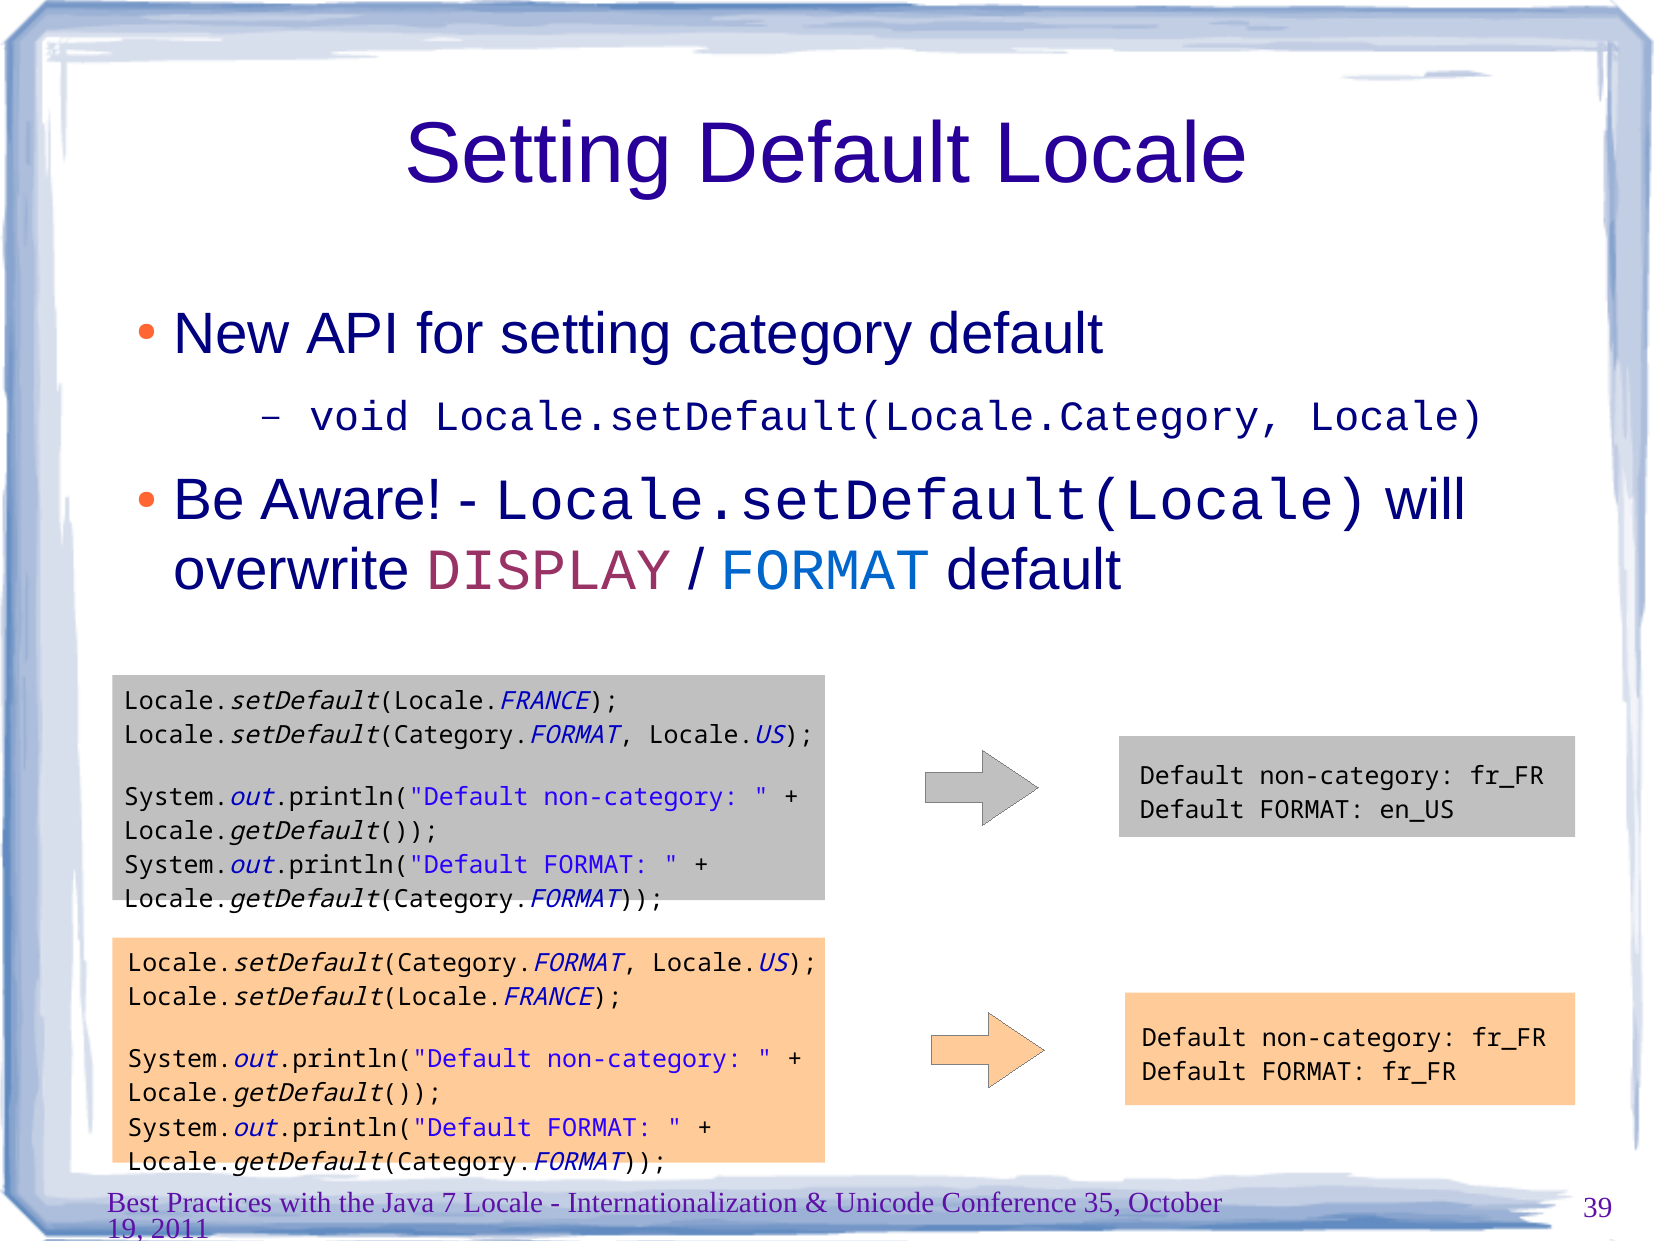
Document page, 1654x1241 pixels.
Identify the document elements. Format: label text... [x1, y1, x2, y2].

text_box [142, 895, 149, 901]
text_box [570, 890, 579, 901]
text_box Default non-category: fr_FR Default FORMAT: fr_FR [1127, 1012, 1576, 1086]
text_box Locale.setDefault(Category.FORMAT, Locale.US); Locale.setDefault(Locale.FRANCE); System.out.println("Default non-category: " + Locale.getDefault()); System.out.println("Default FORMAT: " + Locale.getDefault(Category.FORMAT)); [112, 937, 1017, 1153]
text_box [397, 890, 428, 901]
text_box [128, 890, 190, 901]
text_box [565, 891, 572, 898]
text_box [640, 890, 825, 901]
text_box [588, 890, 598, 901]
text_box [359, 890, 373, 901]
text_box [279, 891, 287, 901]
text_box [112, 1153, 130, 1163]
text_box [599, 1155, 604, 1163]
text_box [363, 1153, 377, 1163]
text_box [401, 1153, 432, 1163]
text_box Default non-category: fr_FR Default FORMAT: en_US [1125, 750, 1576, 824]
text_box [288, 890, 314, 901]
text_box [1119, 736, 1576, 837]
text_box [292, 1153, 318, 1163]
text_box [548, 891, 558, 901]
text_box [271, 1153, 283, 1163]
text_box [389, 1153, 401, 1163]
text_box [233, 895, 241, 901]
text_box Locale.setDefault(Locale.FRANCE); Locale.setDefault(Category.FORMAT, Locale.US); System.out.println("Default non-category: " + Locale.getDefault()); System.out.println("Default FORMAT: " + Locale.getDefault(Category.FORMAT)); [108, 675, 1013, 890]
text_box [534, 890, 551, 901]
text_box [582, 890, 588, 900]
text_box [644, 1153, 825, 1163]
text_box [552, 1154, 562, 1163]
text_box [376, 1153, 390, 1163]
text_box [625, 890, 641, 901]
text_box [595, 892, 600, 900]
text_box [267, 890, 279, 901]
text_box [539, 1153, 555, 1163]
text_box [1125, 992, 1576, 1106]
text_box [558, 890, 565, 901]
text_box [313, 890, 359, 901]
text_box [602, 890, 614, 901]
text_box [283, 1154, 291, 1163]
text_box [629, 1153, 645, 1163]
text_box [434, 1153, 539, 1163]
text_box [457, 895, 464, 901]
text_box [132, 1153, 194, 1163]
text_box [112, 890, 126, 901]
text_box [372, 890, 386, 901]
text_box [569, 1154, 576, 1161]
text_box [613, 890, 626, 901]
list New API for setting category default void Locale.setDefault(Locale.Category, Locale) Be Aware! - Locale.setDefault(Locale) will overwrite DISPLAY / FORMAT default [118, 301, 1571, 614]
text_box [606, 1153, 618, 1163]
text_box [925, 750, 1039, 826]
text_box [192, 890, 268, 901]
text_box [618, 1153, 630, 1163]
text_box [196, 1153, 272, 1163]
text_box [931, 1012, 1045, 1088]
title Setting Default Locale [82, 49, 1571, 257]
text_box [593, 1153, 602, 1163]
text_box [317, 1153, 363, 1163]
text_box [385, 890, 397, 901]
text_box [563, 1153, 569, 1163]
picture [0, 0, 1654, 1241]
text_box [574, 1153, 583, 1163]
text_box [586, 1153, 592, 1163]
text_box [472, 895, 479, 901]
text_box [430, 890, 535, 901]
